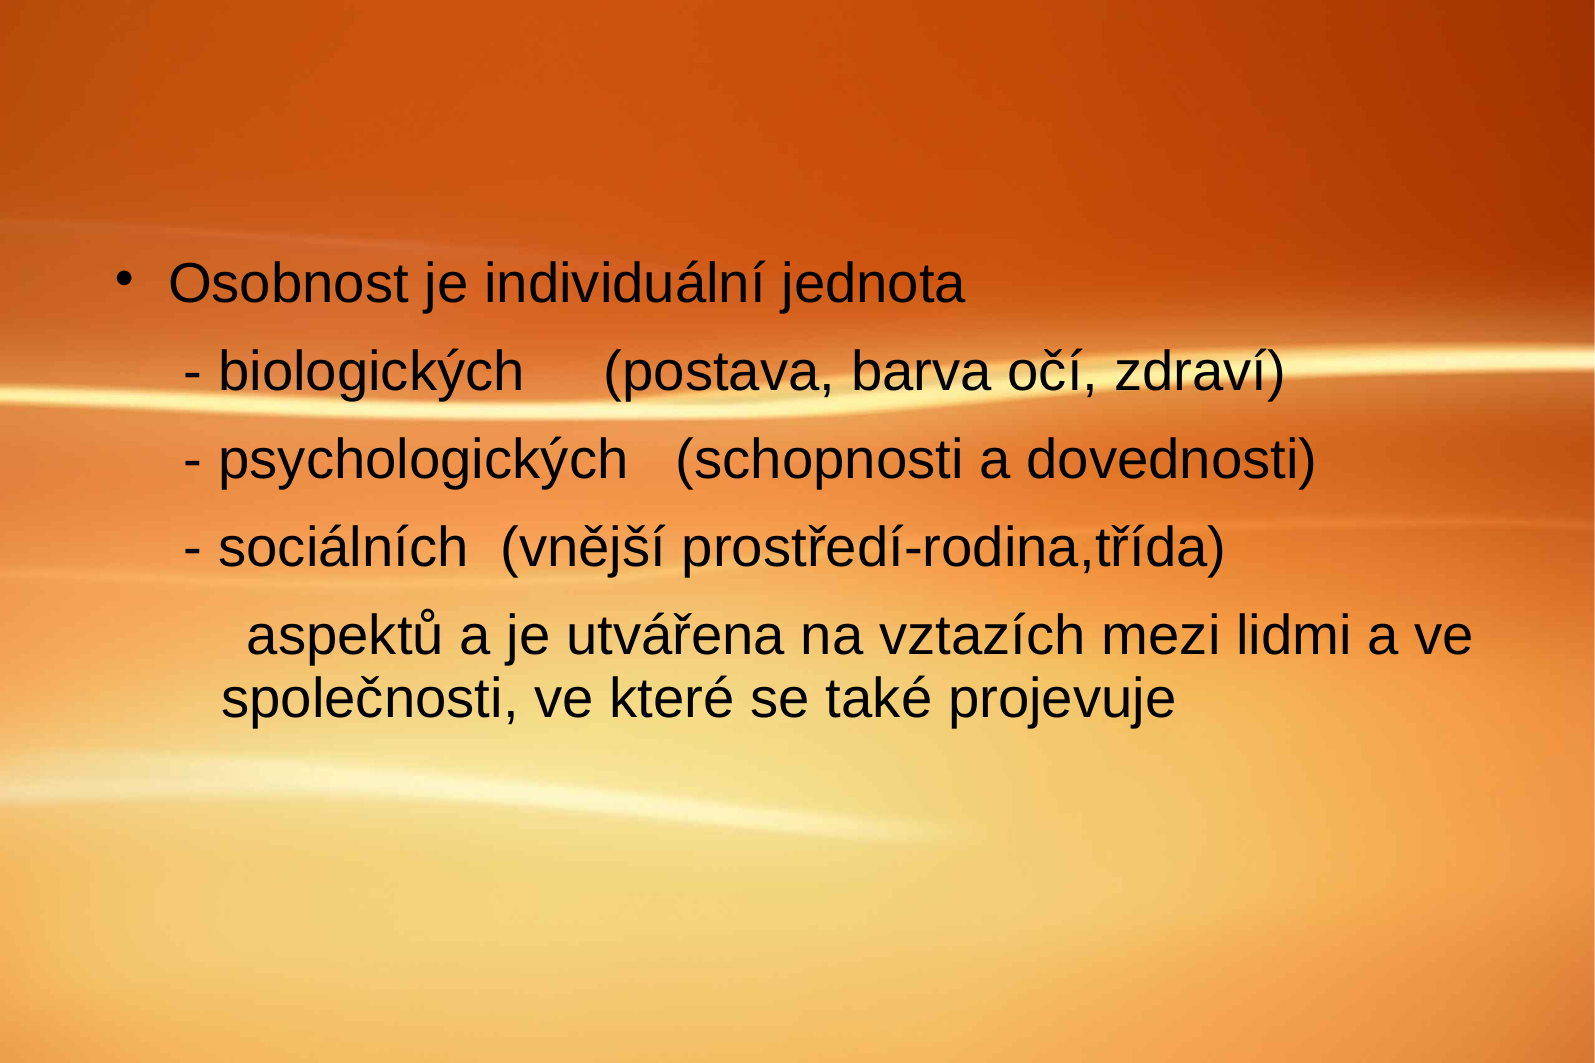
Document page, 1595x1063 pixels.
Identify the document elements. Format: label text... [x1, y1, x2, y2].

list Osobnost je individuální jednota - biologických (postava, barva očí, zdraví) - psychologických (schopnosti a dovednosti) - sociálních (vnější prostředí-rodina,třída) aspektů a je utvářena na vztazích mezi lidmi a ve společnosti, ve které se také projevuje [79, 248, 1515, 951]
